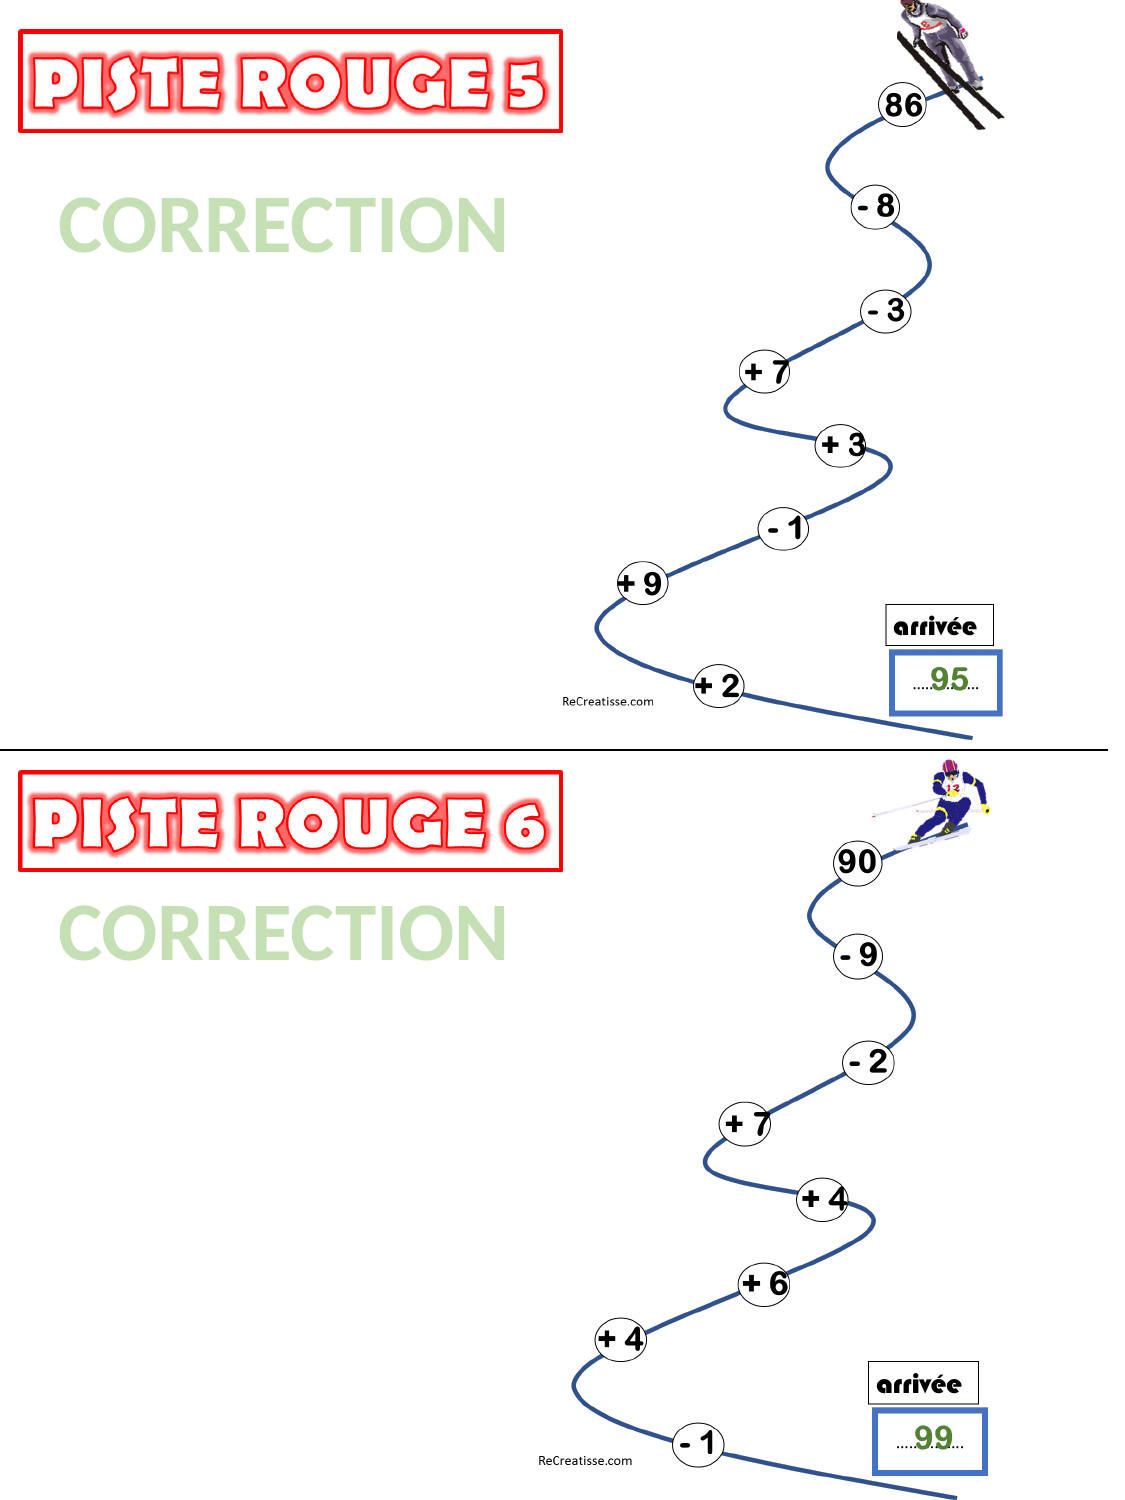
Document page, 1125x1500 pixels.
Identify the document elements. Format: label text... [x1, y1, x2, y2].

picture [18, 750, 998, 1500]
picture [18, 0, 1012, 741]
text_box CORRECTION [43, 869, 525, 984]
text_box CORRECTION [43, 161, 525, 277]
